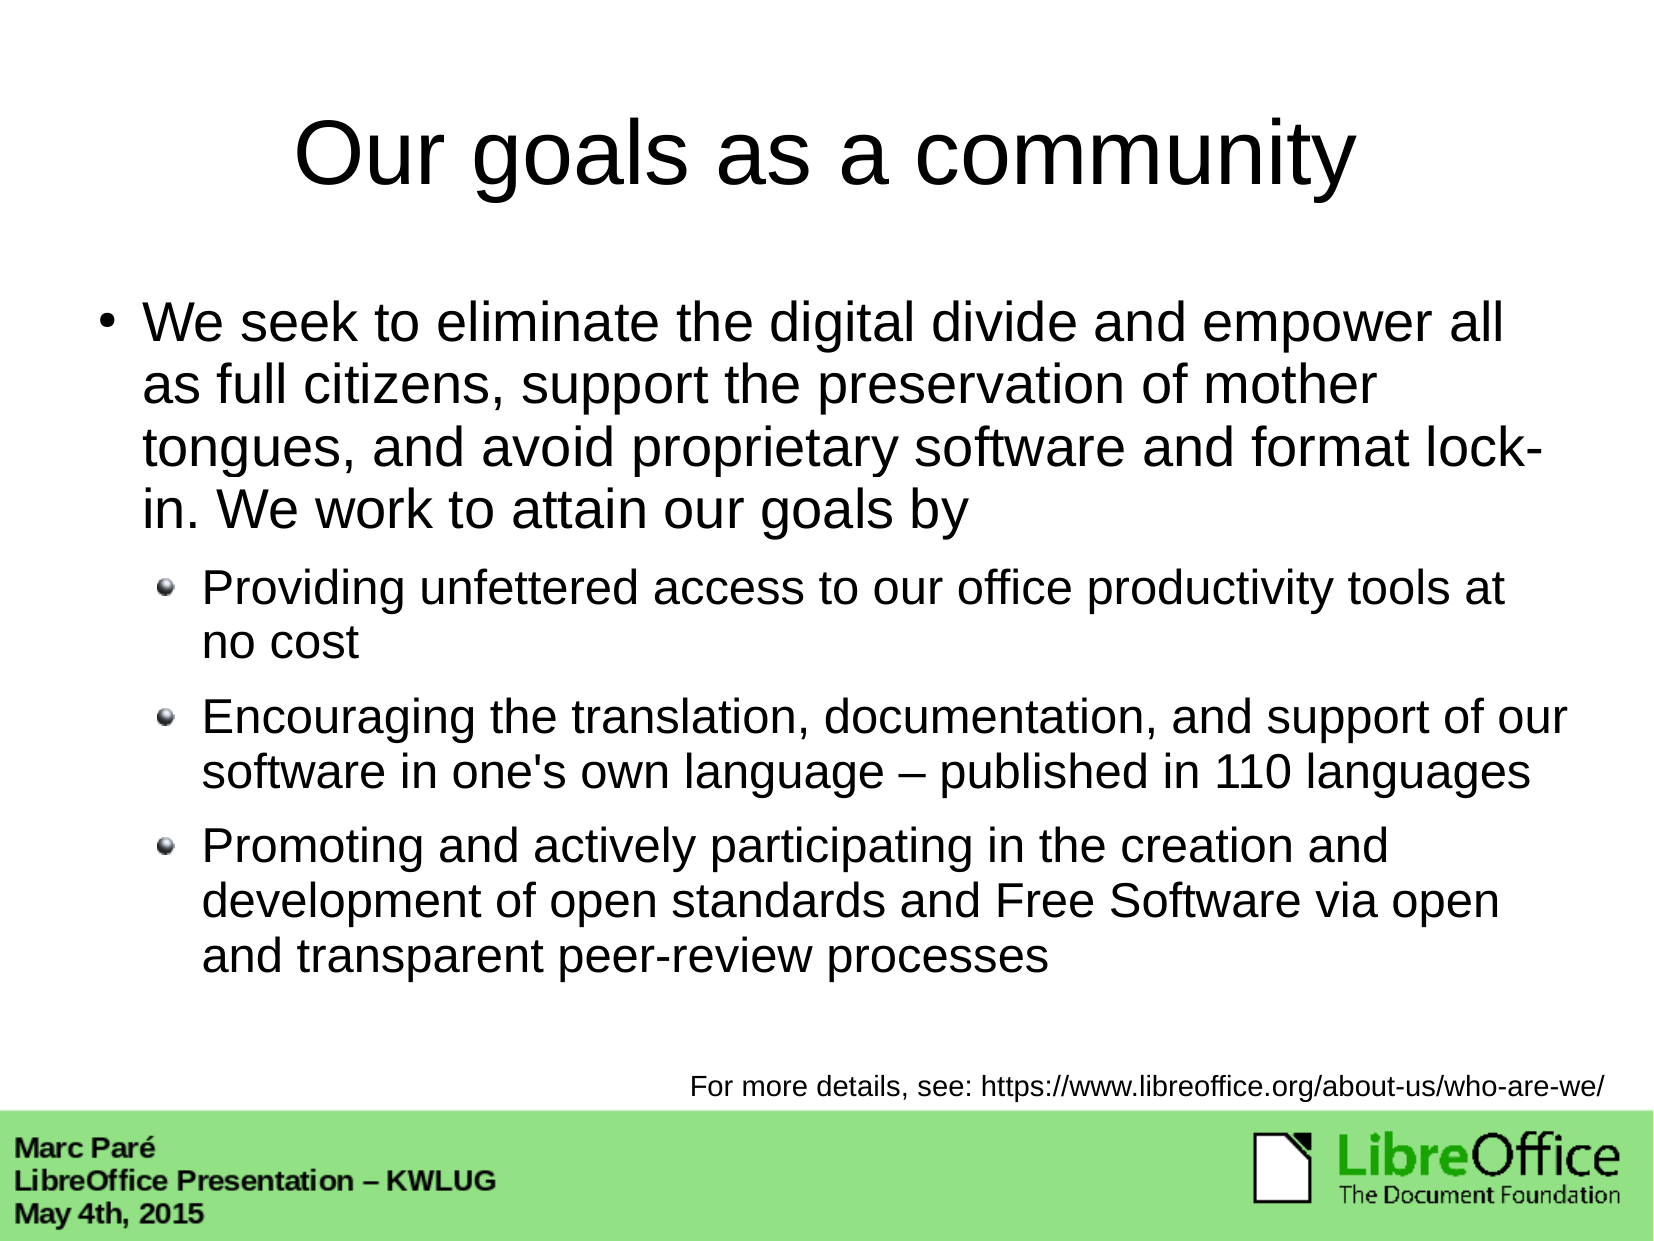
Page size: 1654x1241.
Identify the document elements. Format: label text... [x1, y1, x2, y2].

list We seek to eliminate the digital divide and empower all as full citizens, support the preservation of mother tongues, and avoid proprietary software and format lock-in. We work to attain our goals by Providing unfettered access to our office productivity tools at no cost Encouraging the translation, documentation, and support of our software in one's own language – published in 110 languages Promoting and actively participating in the creation and development of open standards and Free Software via open and transparent peer-review processes [82, 290, 1571, 1010]
picture [0, 0, 1654, 1241]
title Our goals as a community [82, 49, 1571, 257]
text_box For more details, see: https://www.libreoffice.org/about-us/who-are-we/ [675, 1062, 1653, 1111]
